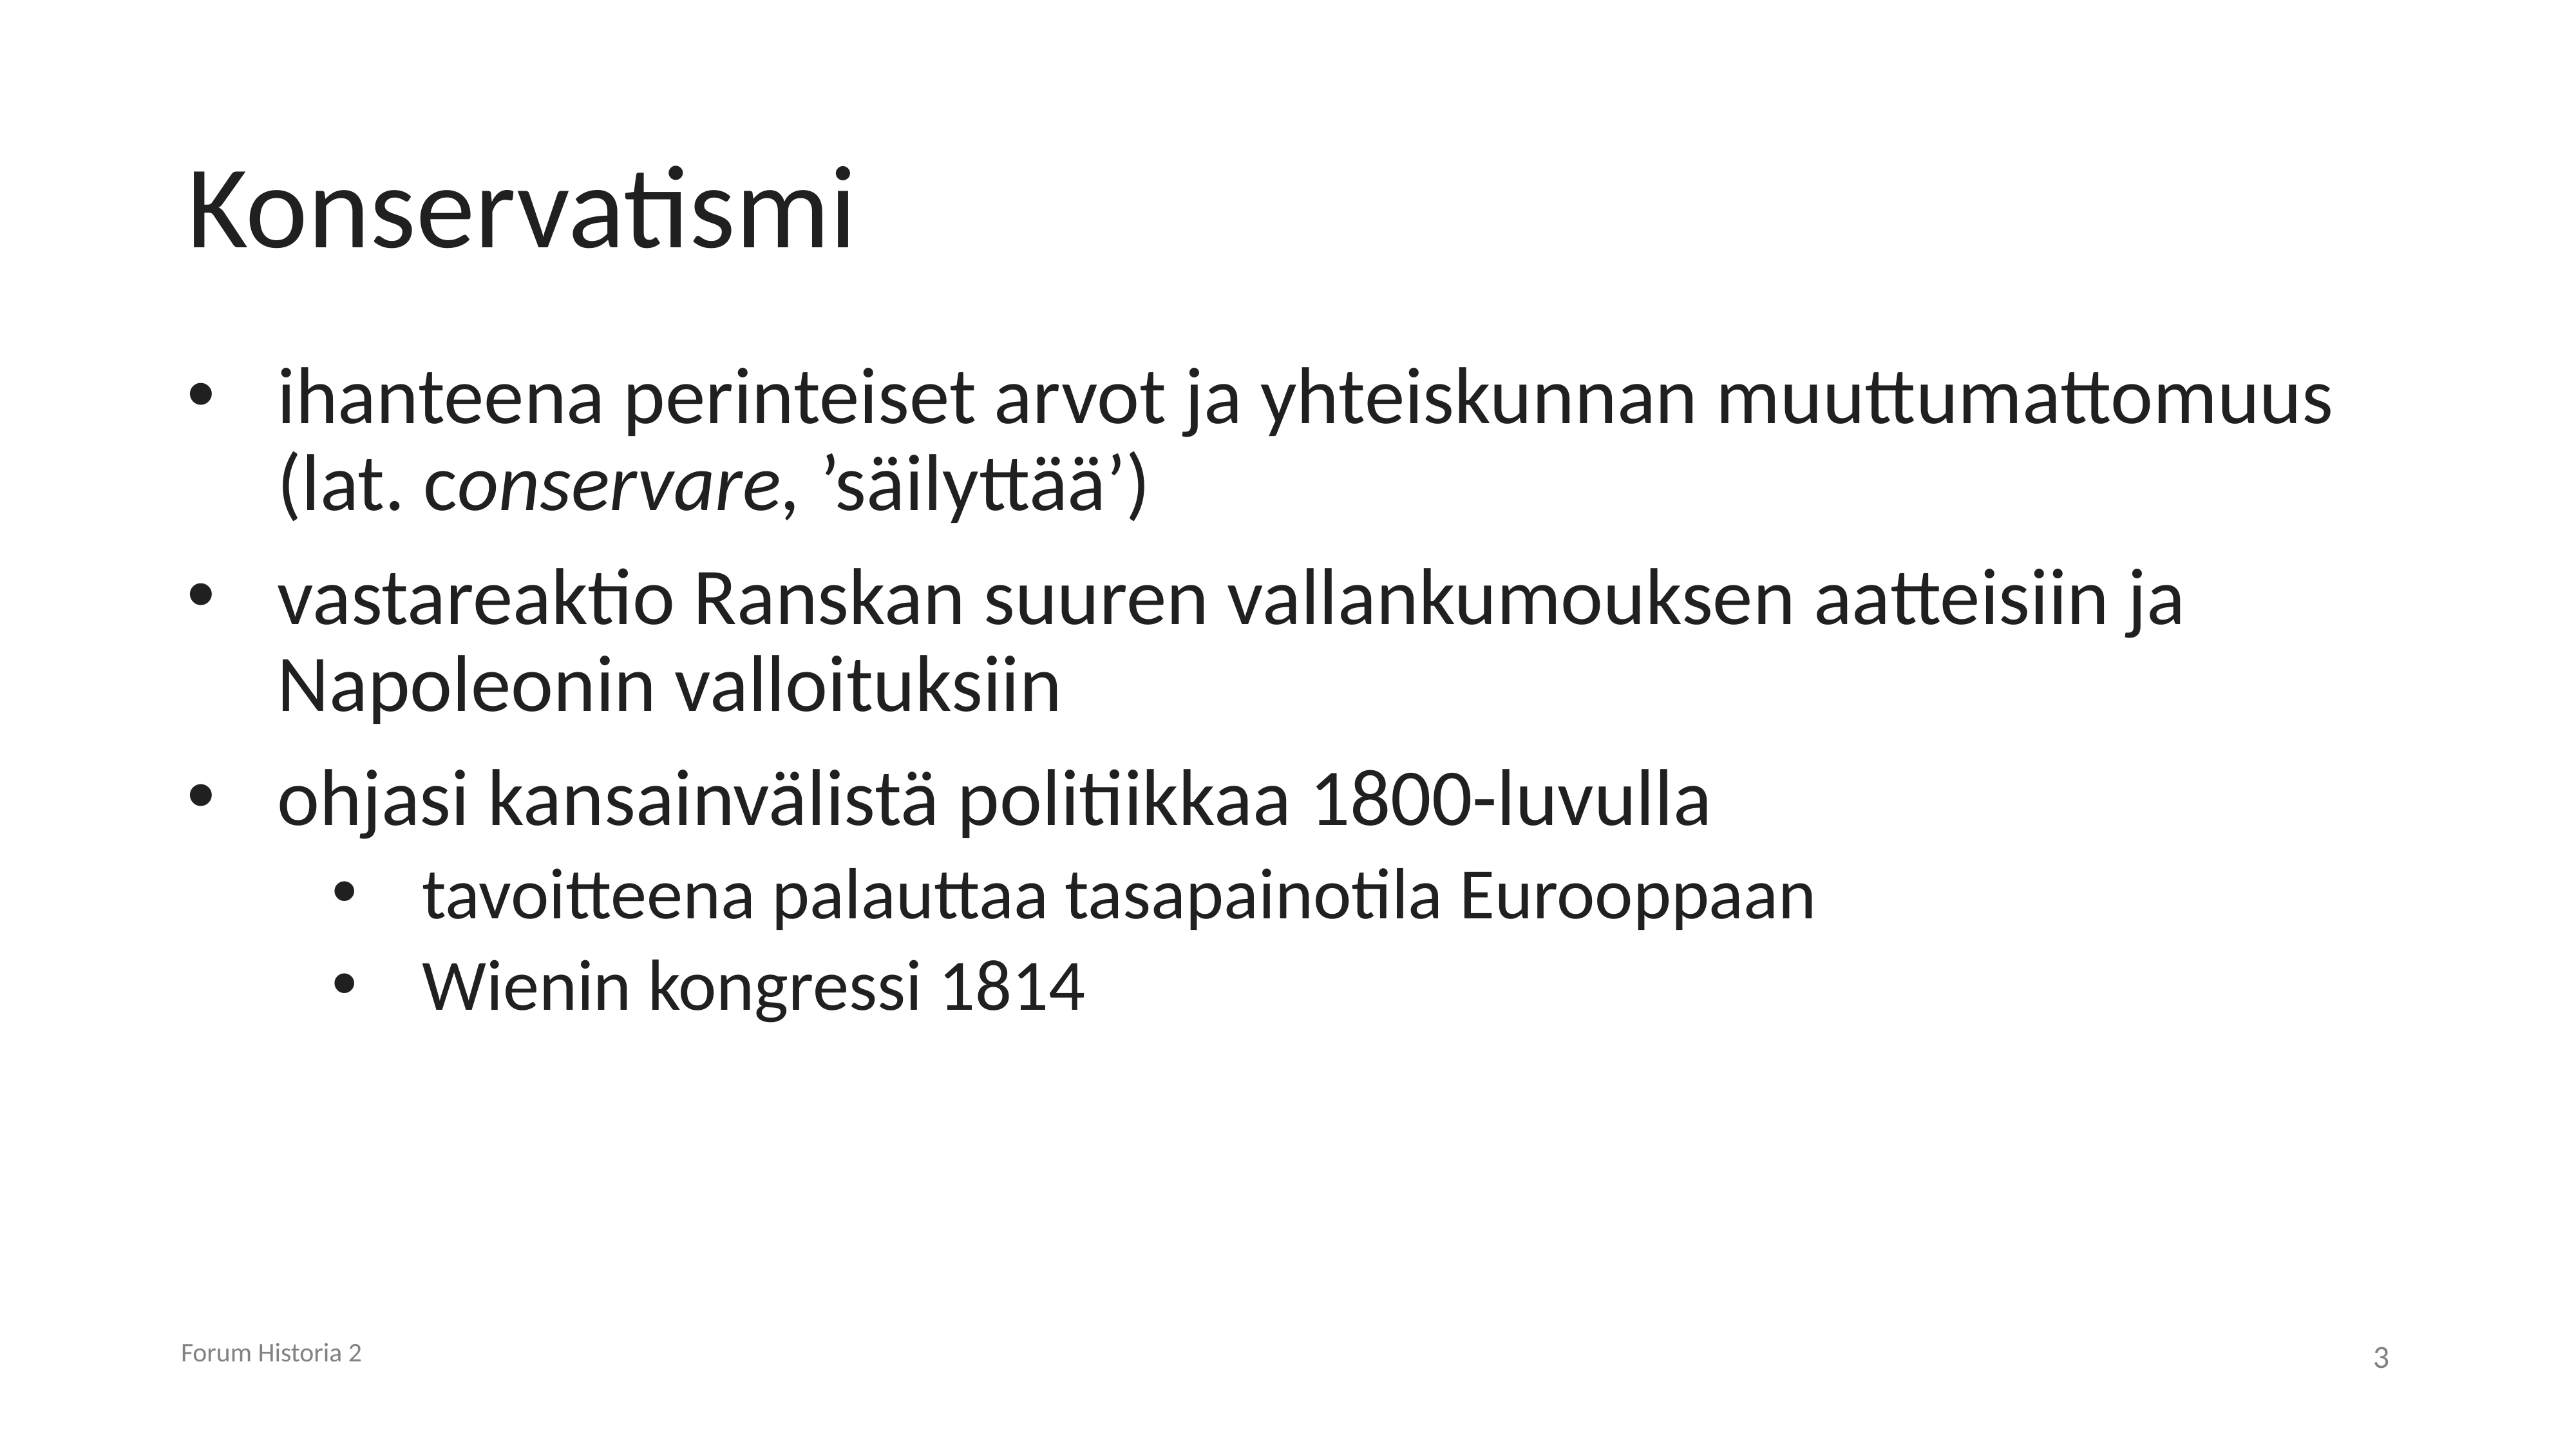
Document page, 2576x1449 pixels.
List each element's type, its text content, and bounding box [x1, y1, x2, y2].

slide_number <numero> [1819, 1302, 2399, 1380]
footer Forum Historia 2 [171, 1294, 1041, 1372]
list ihanteena perinteiset arvot ja yhteiskunnan muuttumattomuus (lat. conservare, ’säilyttää’) vastareaktio Ranskan suuren vallankumouksen aatteisiin ja Napoleonin valloituksiin ohjasi kansainvälistä politiikkaa 1800-luvulla tavoitteena palauttaa tasapainotila Eurooppaan Wienin kongressi 1814 [177, 350, 2399, 1295]
title Konservatismi [177, 69, 2399, 350]
